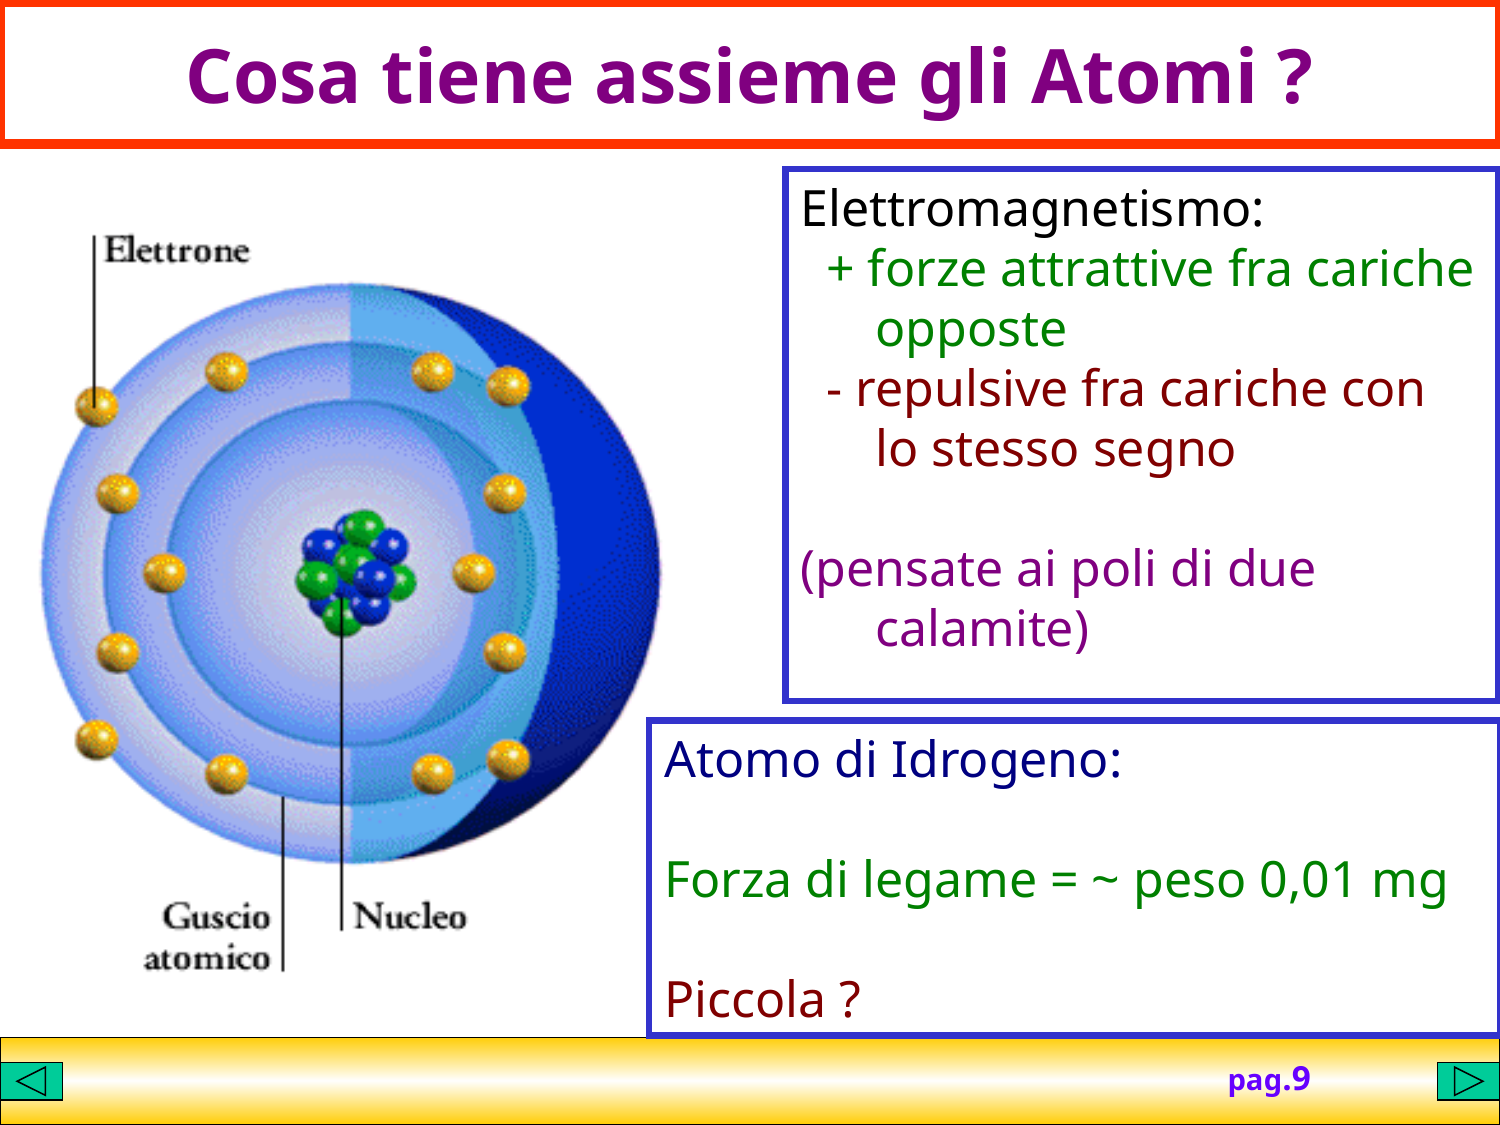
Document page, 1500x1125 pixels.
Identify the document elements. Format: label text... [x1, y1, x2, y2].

text_box Atomo di Idrogeno: Forza di legame = ~ peso 0,01 mg Piccola ? [649, 720, 1500, 1036]
text_box Elettromagnetismo: + forze attrattive fra cariche opposte - repulsive fra cariche con lo stesso segno (pensate ai poli di due calamite) [785, 169, 1498, 701]
title Cosa tiene assieme gli Atomi ? [0, 2, 1500, 145]
picture [12, 217, 683, 1013]
